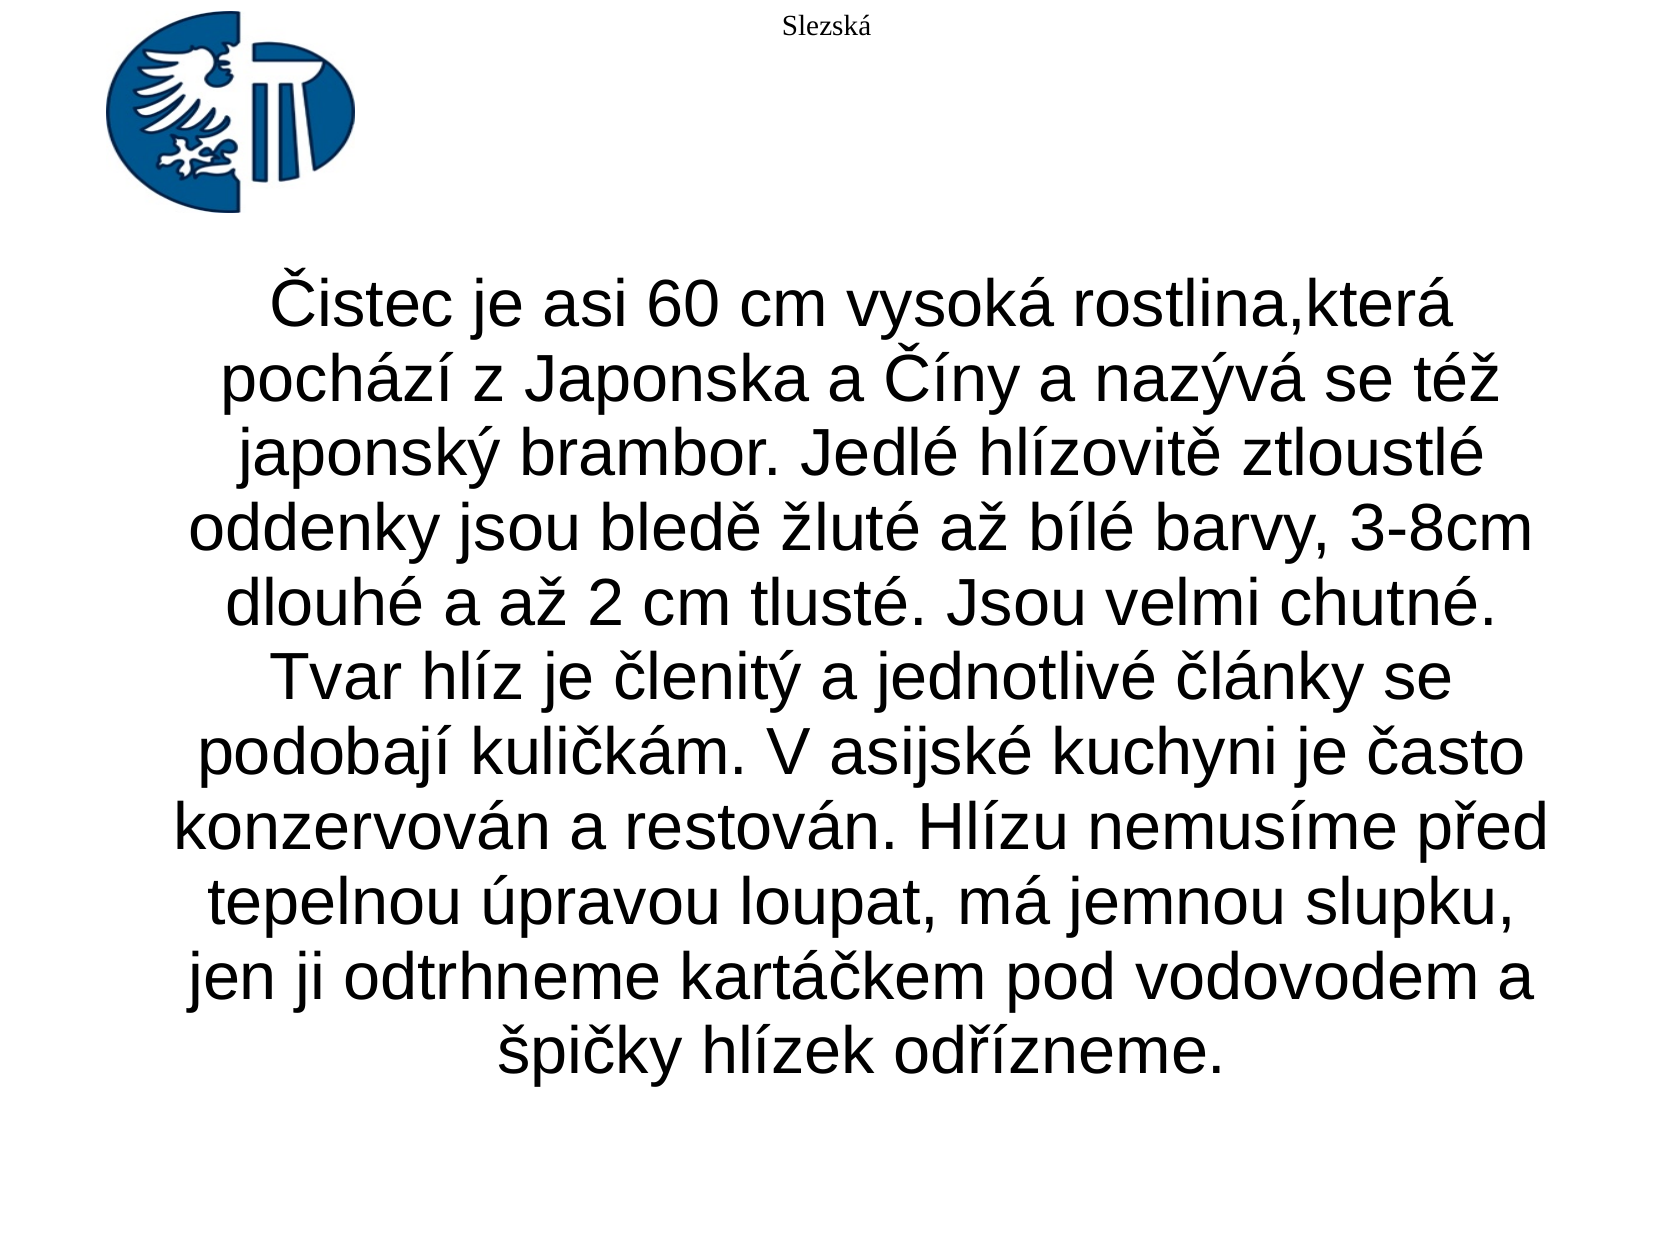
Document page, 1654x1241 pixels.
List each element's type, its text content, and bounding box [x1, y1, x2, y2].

list Čistec je asi 60 cm vysoká rostlina,která pochází z Japonska a Číny a nazývá se též japonský brambor. Jedlé hlízovitě ztloustlé oddenky jsou bledě žluté až bílé barvy, 3-8cm dlouhé a až 2 cm tlusté. Jsou velmi chutné. Tvar hlíz je členitý a jednotlivé články se podobají kuličkám. V asijské kuchyni je často konzervován a restován. Hlízu nemusíme před tepelnou úpravou loupat, má jemnou slupku, jen ji odtrhneme kartáčkem pod vodovodem a špičky hlízek odřízneme. [82, 265, 1571, 1241]
picture [106, 11, 355, 213]
